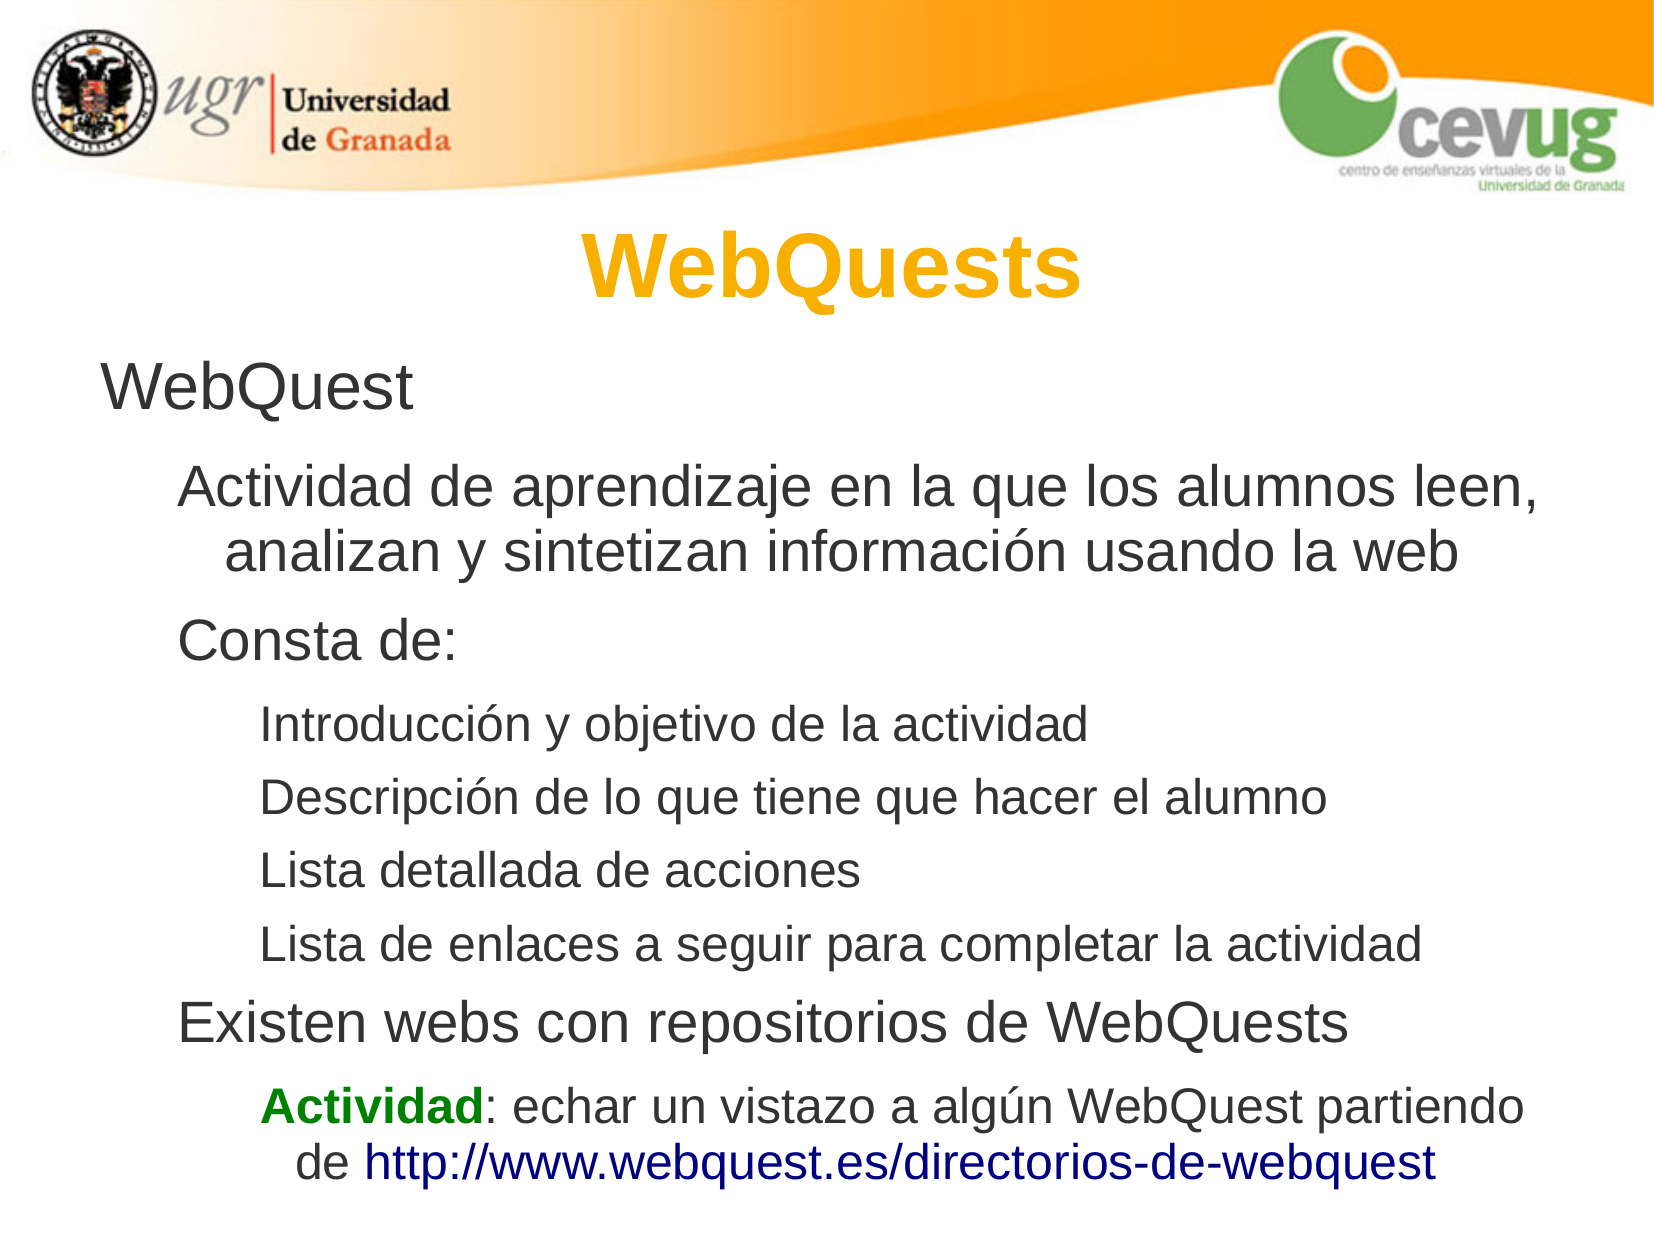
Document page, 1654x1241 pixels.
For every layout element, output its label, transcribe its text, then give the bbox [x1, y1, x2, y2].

title WebQuests [88, 177, 1577, 355]
list WebQuest Actividad de aprendizaje en la que los alumnos leen, analizan y sintetizan información usando la web Consta de: Introducción y objetivo de la actividad Descripción de lo que tiene que hacer el alumno Lista detallada de acciones Lista de enlaces a seguir para completar la actividad Existen webs con repositorios de WebQuests Actividad: echar un vistazo a algún WebQuest partiendo de http://www.webquest.es/directorios-de-webquest [82, 349, 1571, 1191]
